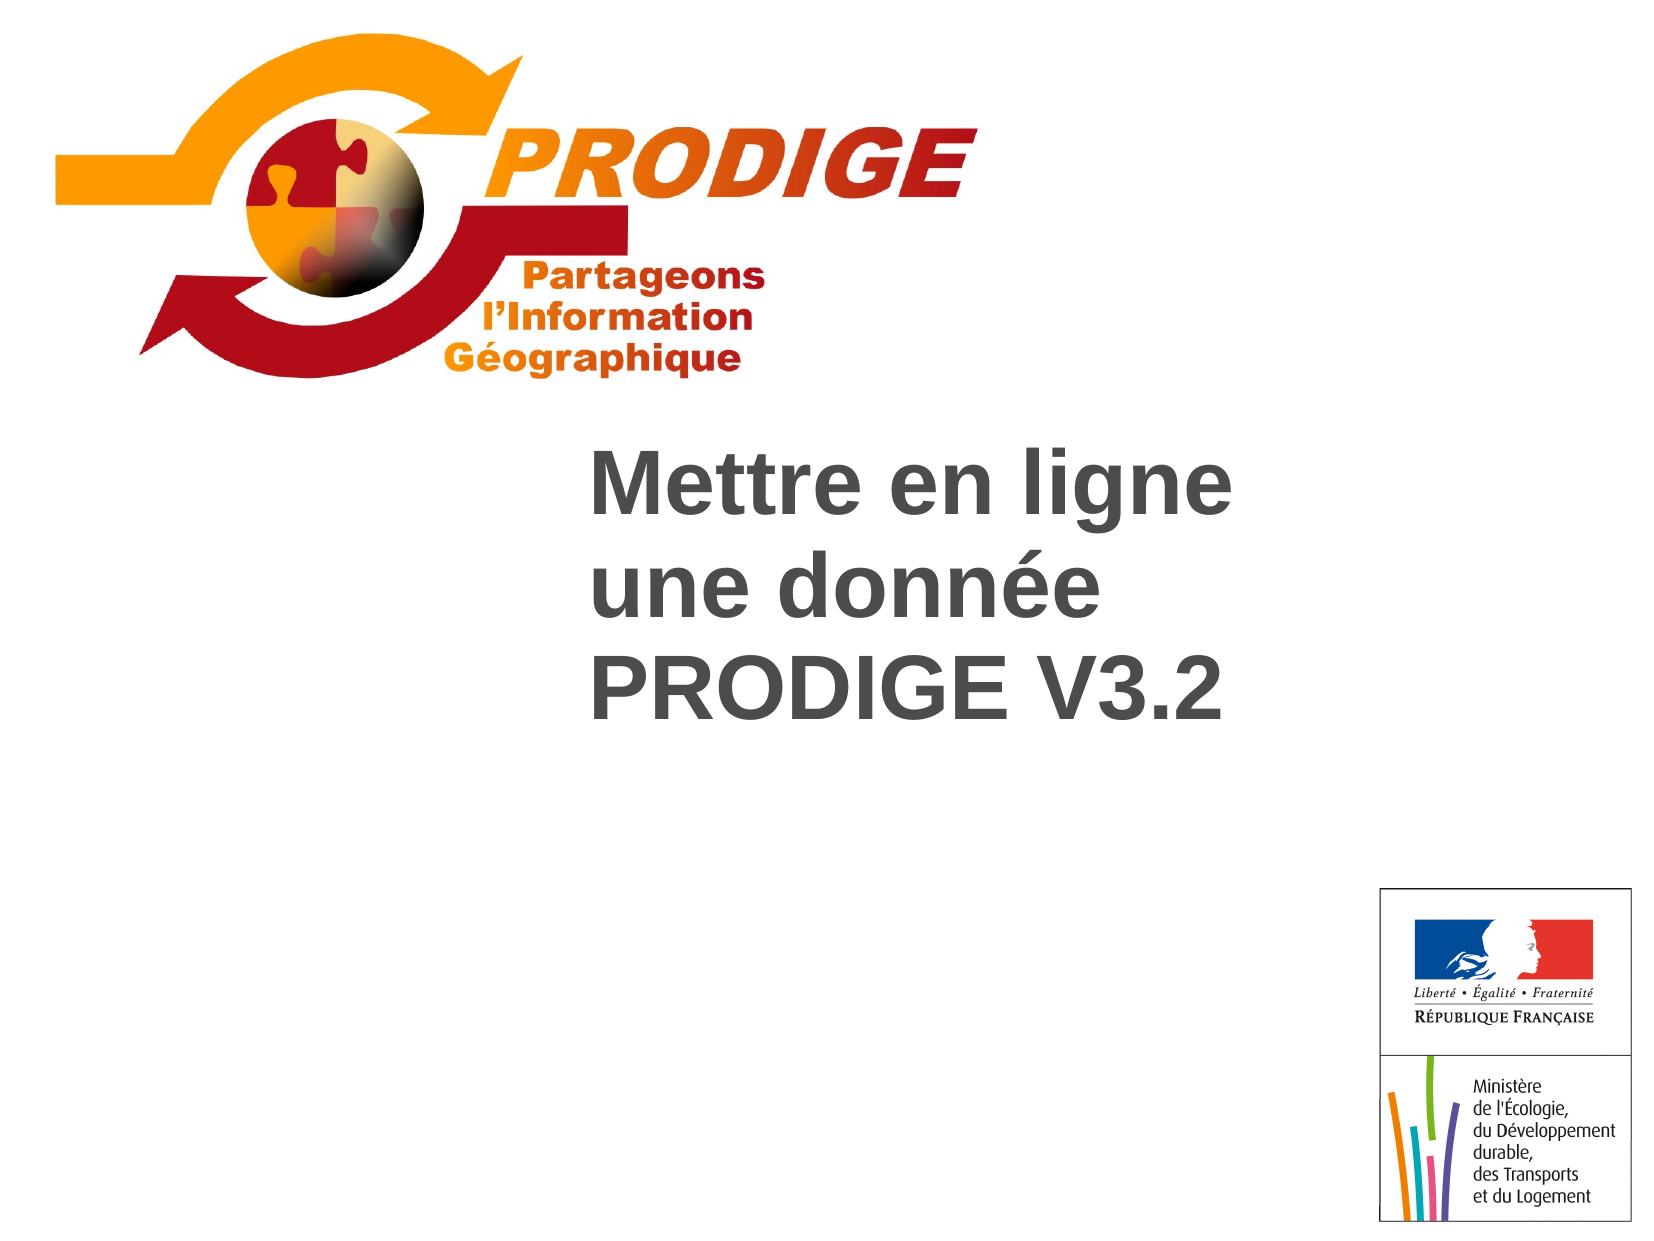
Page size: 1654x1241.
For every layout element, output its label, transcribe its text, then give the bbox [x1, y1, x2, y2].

picture [55, 33, 978, 379]
title Mettre en ligne une donnée PRODIGE V3.2 [588, 431, 1533, 740]
picture [1379, 888, 1632, 1222]
